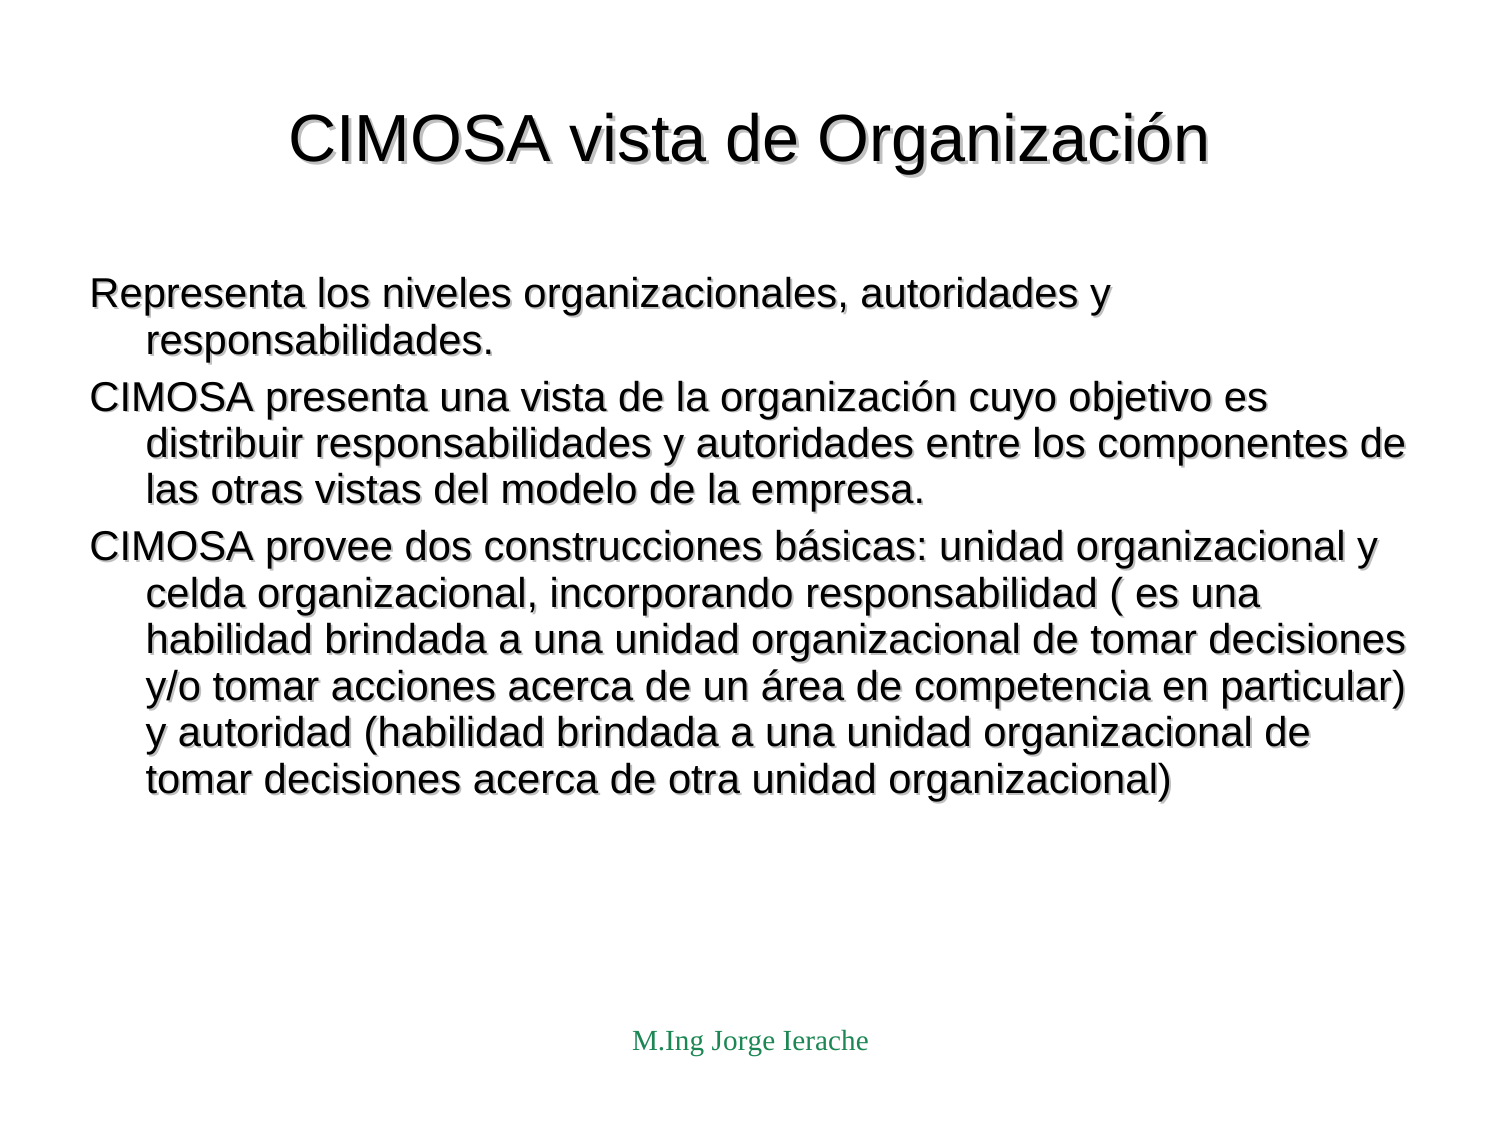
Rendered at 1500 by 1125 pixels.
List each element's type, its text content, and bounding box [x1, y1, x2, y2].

title CIMOSA vista de Organización [74, 44, 1425, 233]
list Representa los niveles organizacionales, autoridades y responsabilidades. CIMOSA presenta una vista de la organización cuyo objetivo es distribuir responsabilidades y autoridades entre los componentes de las otras vistas del modelo de la empresa. CIMOSA provee dos construcciones básicas: unidad organizacional y celda organizacional, incorporando responsabilidad ( es una habilidad brindada a una unidad organizacional de tomar decisiones y/o tomar acciones acerca de un área de competencia en particular) y autoridad (habilidad brindada a una unidad organizacional de tomar decisiones acerca de otra unidad organizacional) [74, 262, 1425, 1001]
